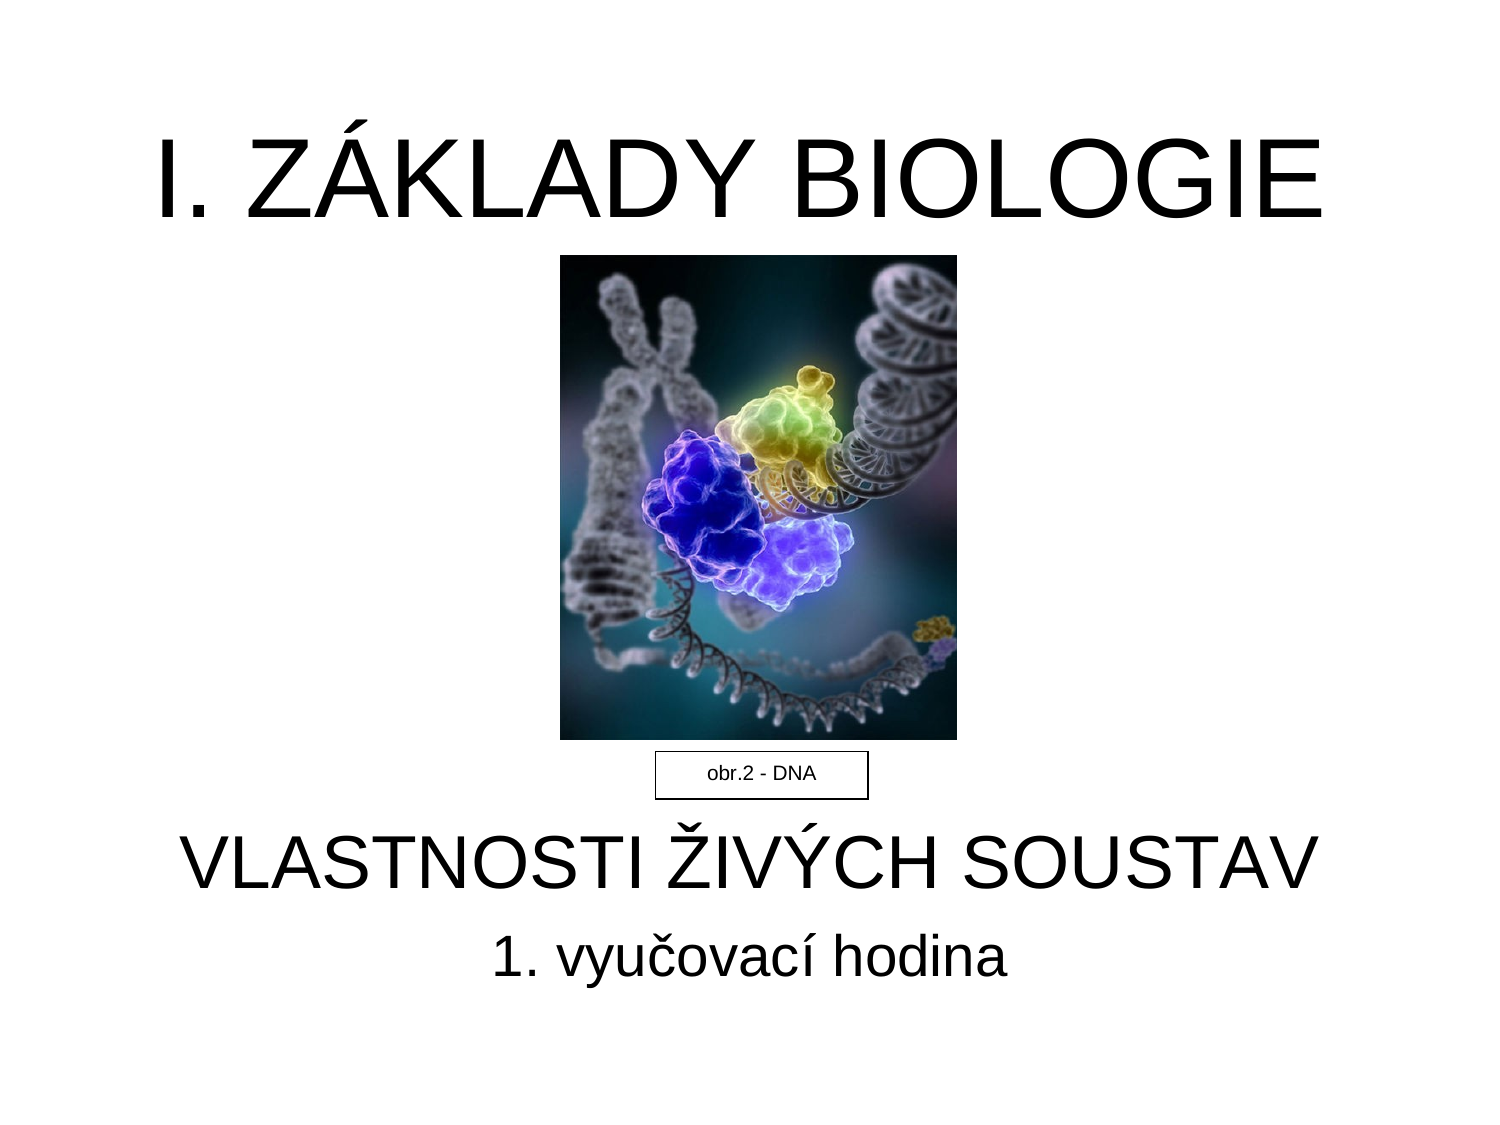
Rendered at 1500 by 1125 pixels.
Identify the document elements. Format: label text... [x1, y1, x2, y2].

list VLASTNOSTI ŽIVÝCH SOUSTAV 1. vyučovací hodina [75, 262, 1426, 1081]
picture [617, 735, 627, 740]
text_box obr.2 - DNA [655, 751, 869, 799]
title I. ZÁKLADY BIOLOGIE [64, 78, 1415, 268]
picture [560, 255, 957, 740]
